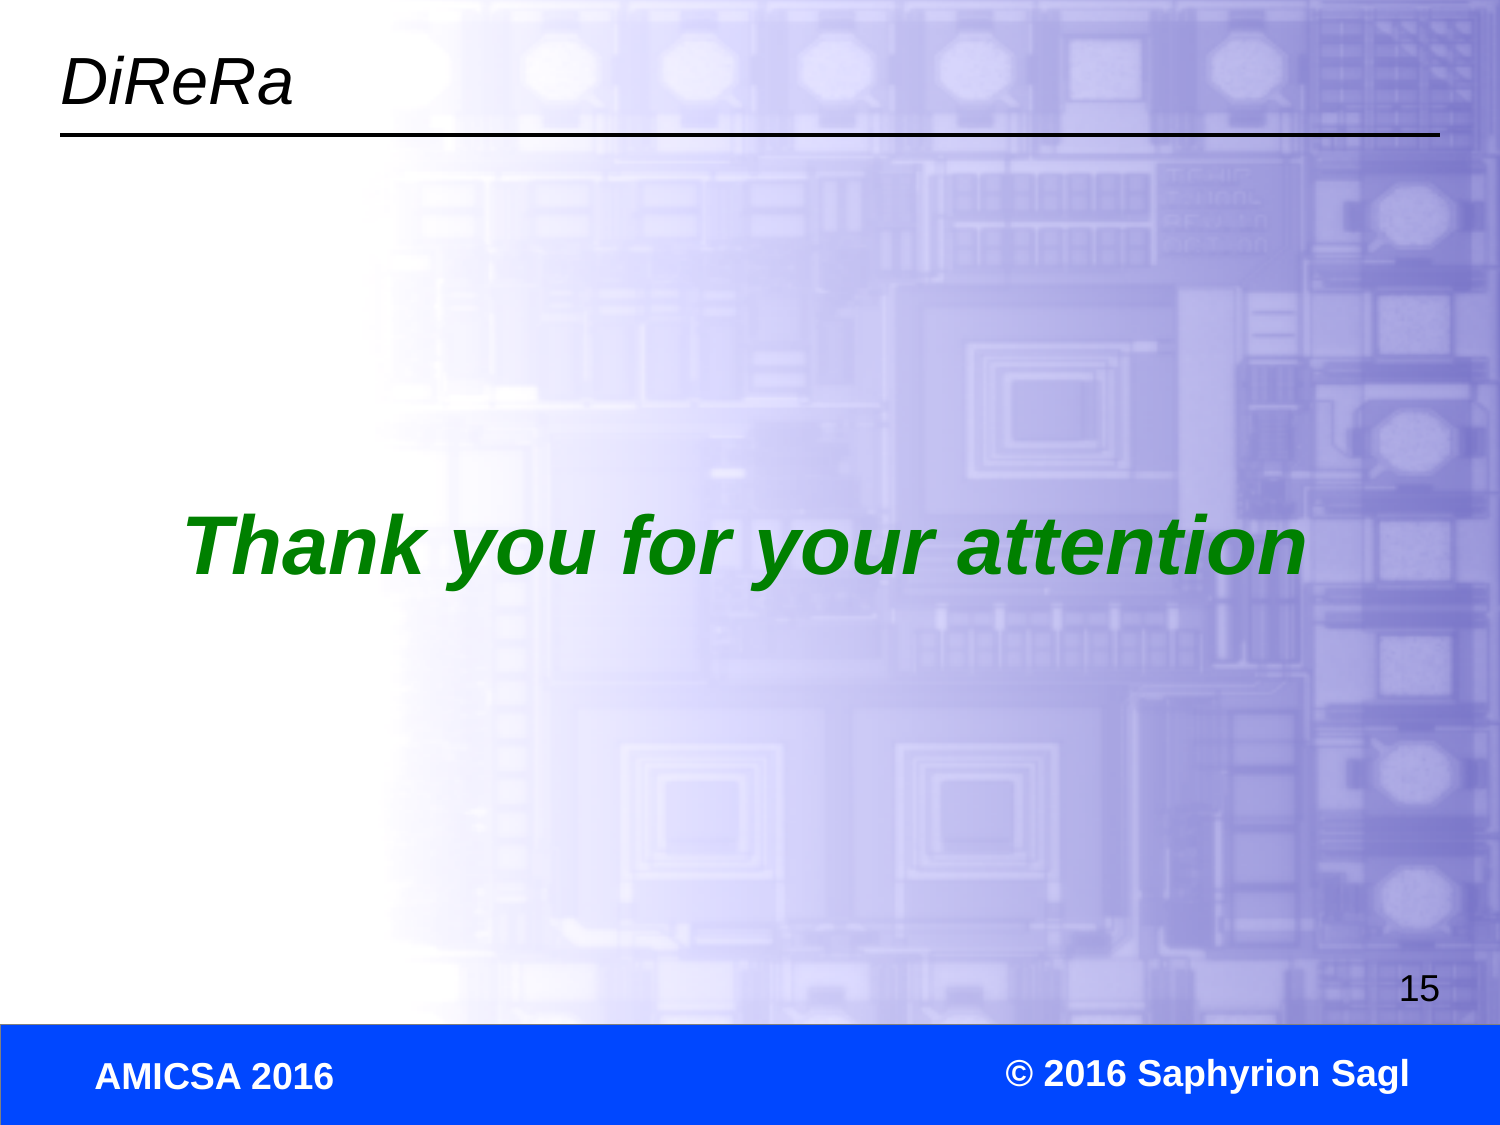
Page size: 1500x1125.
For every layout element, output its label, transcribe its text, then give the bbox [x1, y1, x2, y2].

text_box Thank you for your attention [166, 491, 1337, 611]
table_cell 115.38MHz [5, 0, 1500, 1024]
